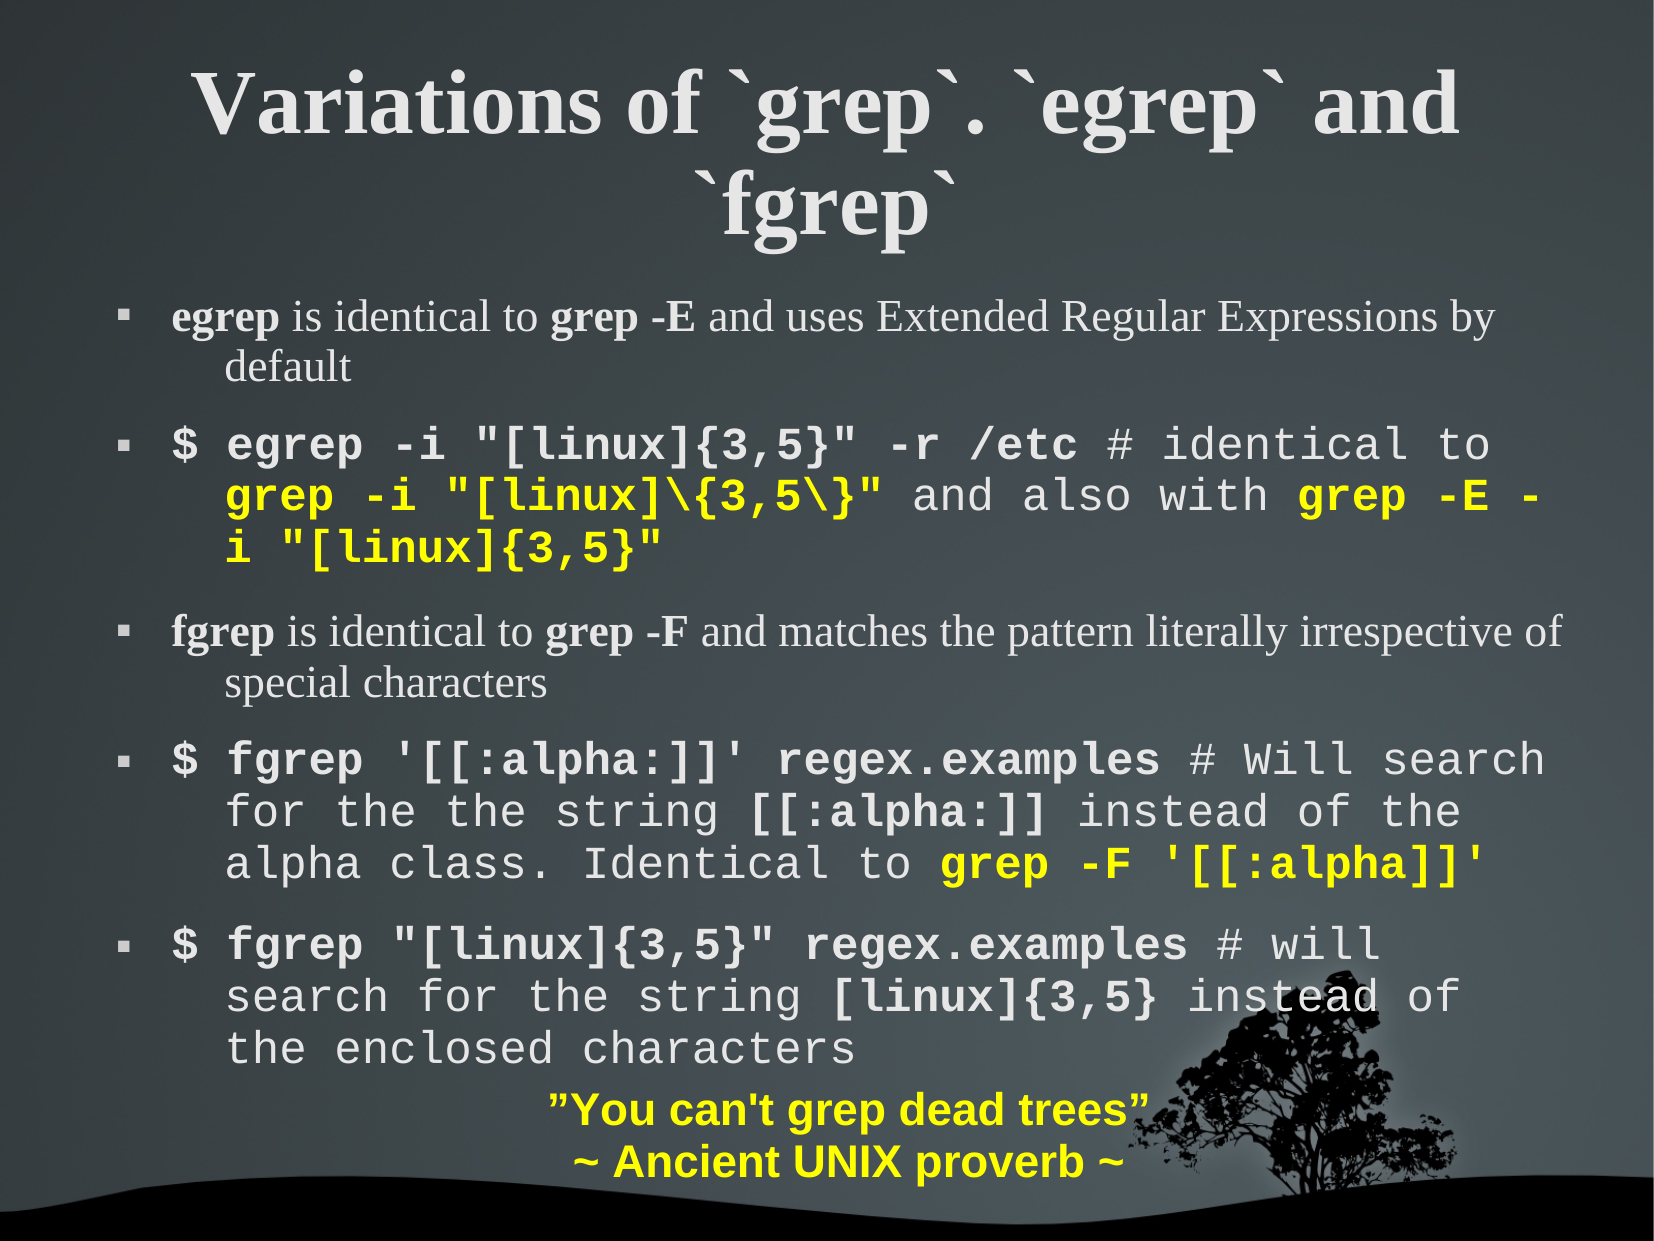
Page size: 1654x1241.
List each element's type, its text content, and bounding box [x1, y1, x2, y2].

list egrep is identical to grep -Ε and uses Extended Regular Expressions by default $ egrep -i "[linux]{3,5}" -r /etc # identical to grep -i "[linux]\{3,5\}" and also with grep -Ε -i "[linux]{3,5}" fgrep is identical to grep -F and matches the pattern literally irrespective of special characters $ fgrep '[[:alpha:]]' regex.examples # Will search for the the string [[:alpha:]] instead of the alpha class. Identical to grep -F '[[:alpha]]' $ fgrep "[linux]{3,5}" regex.examples # will search for the string [linux]{3,5} instead of the enclosed characters [82, 290, 1571, 1112]
text_box ”You can't grep dead trees” ~ Ancient UNIX proverb ~ [525, 1112, 1173, 1195]
picture [0, 0, 1654, 1241]
title Variations of `grep`. `egrep` and `fgrep` [82, 49, 1571, 257]
